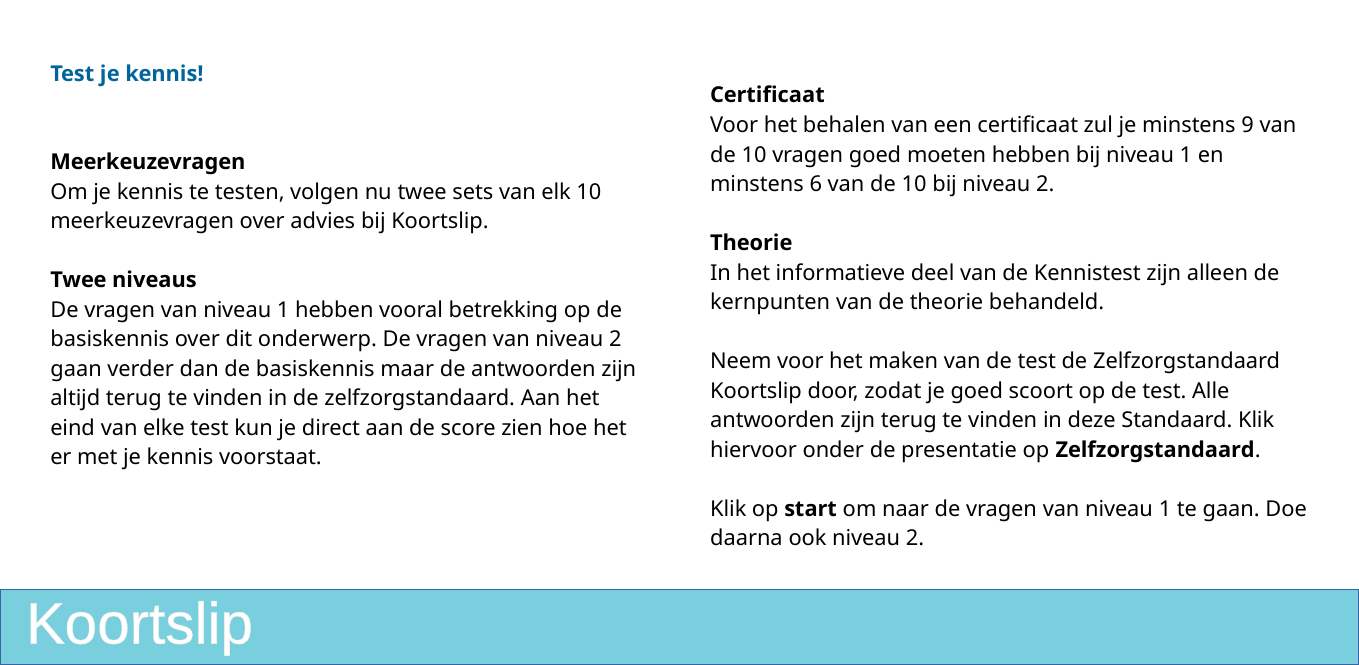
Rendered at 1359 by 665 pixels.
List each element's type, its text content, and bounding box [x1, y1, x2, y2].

text_box Test je kennis! Meerkeuzevragen Om je kennis te testen, volgen nu twee sets van elk 10 meerkeuzevragen over advies bij Koortslip. Twee niveaus De vragen van niveau 1 hebben vooral betrekking op de basiskennis over dit onderwerp. De vragen van niveau 2 gaan verder dan de basiskennis maar de antwoorden zijn altijd terug te vinden in de zelfzorgstandaard. Aan het eind van elke test kun je direct aan de score zien hoe het er met je kennis voorstaat. [35, 50, 661, 548]
text_box Certificaat Voor het behalen van een certificaat zul je minstens 9 van de 10 vragen goed moeten hebben bij niveau 1 en minstens 6 van de 10 bij niveau 2. Theorie In het informatieve deel van de Kennistest zijn alleen de kernpunten van de theorie behandeld. Neem voor het maken van de test de Zelfzorgstandaard Koortslip door, zodat je goed scoort op de test. Alle antwoorden zijn terug te vinden in deze Standaard. Klik hiervoor onder de presentatie op Zelfzorgstandaard. Klik op start om naar de vragen van niveau 1 te gaan. Doe daarna ook niveau 2. [695, 72, 1335, 589]
text_box [0, 589, 1359, 665]
title Koortslip [26, 590, 530, 665]
